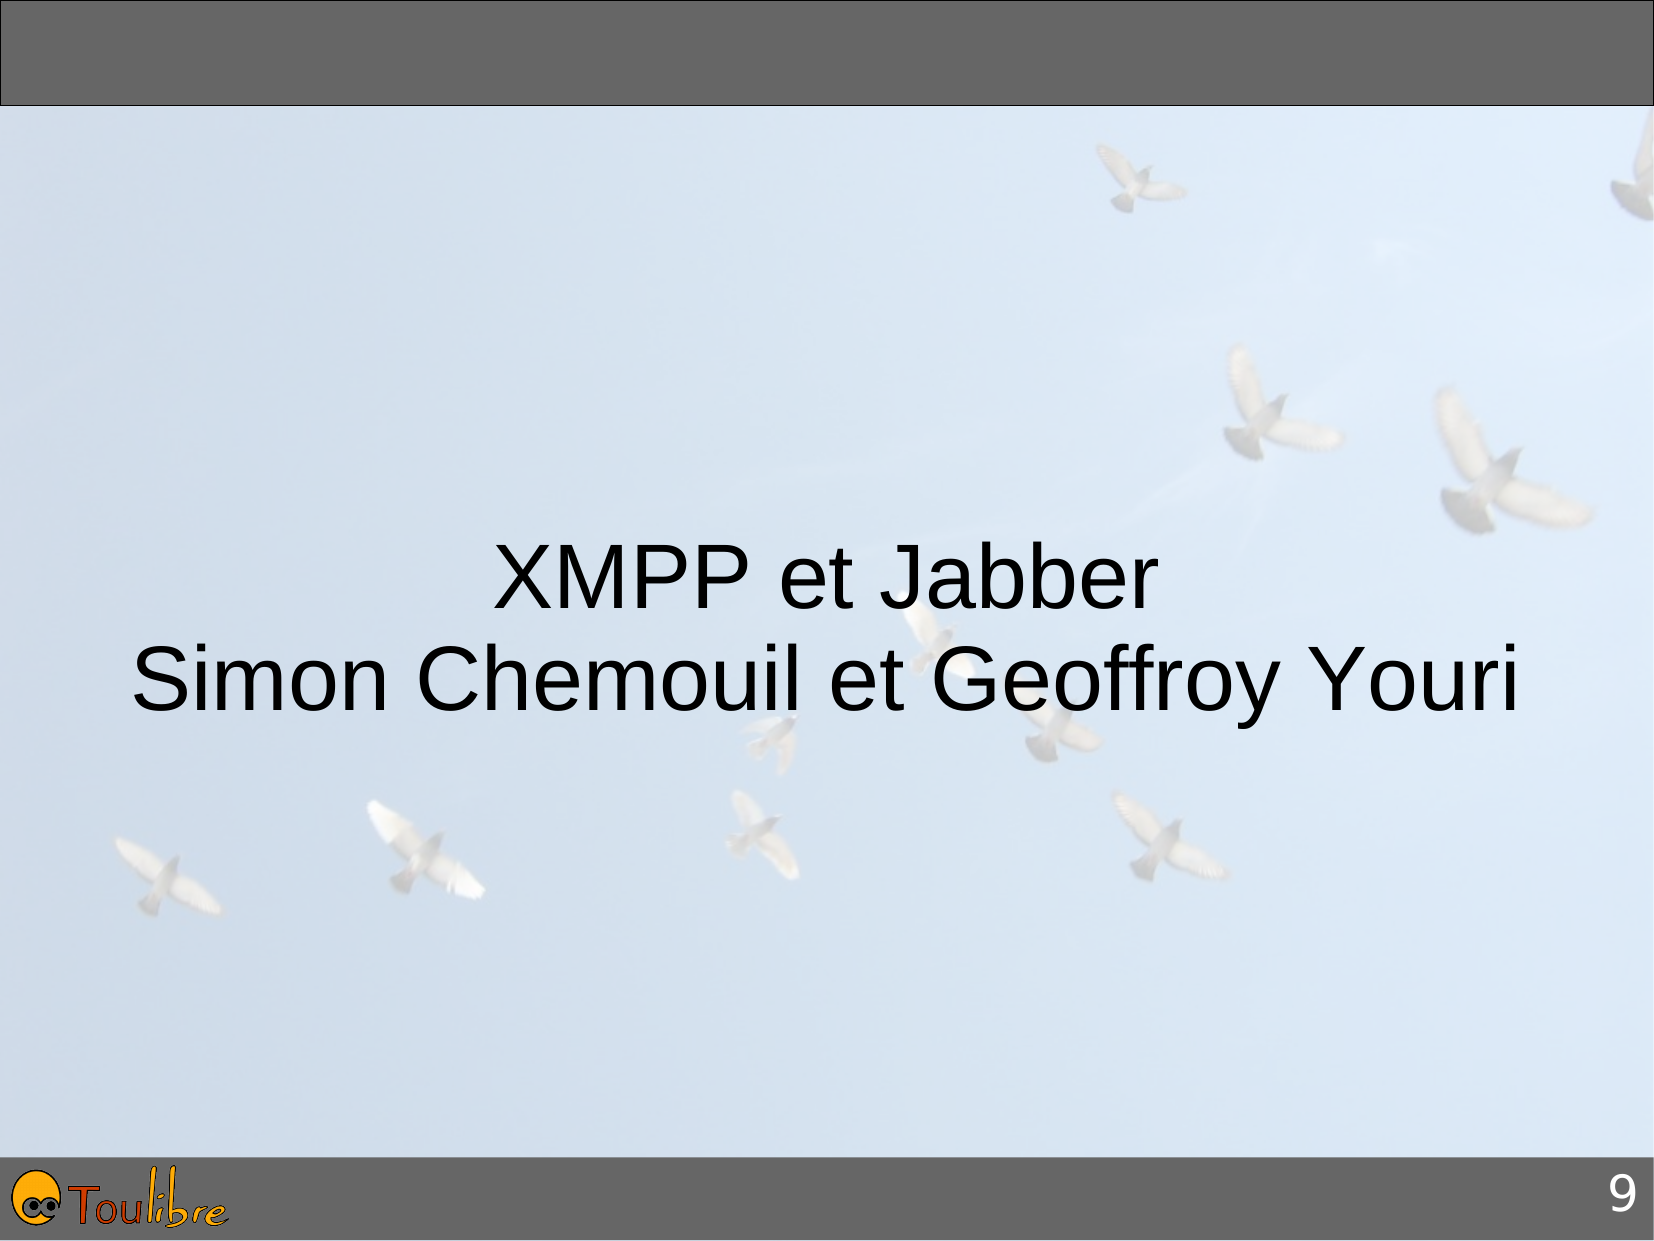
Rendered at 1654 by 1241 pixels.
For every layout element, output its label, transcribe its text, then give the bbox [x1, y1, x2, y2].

subtitle XMPP et Jabber Simon Chemouil et Geoffroy Youri [82, 154, 1571, 1102]
picture [11, 1165, 229, 1228]
